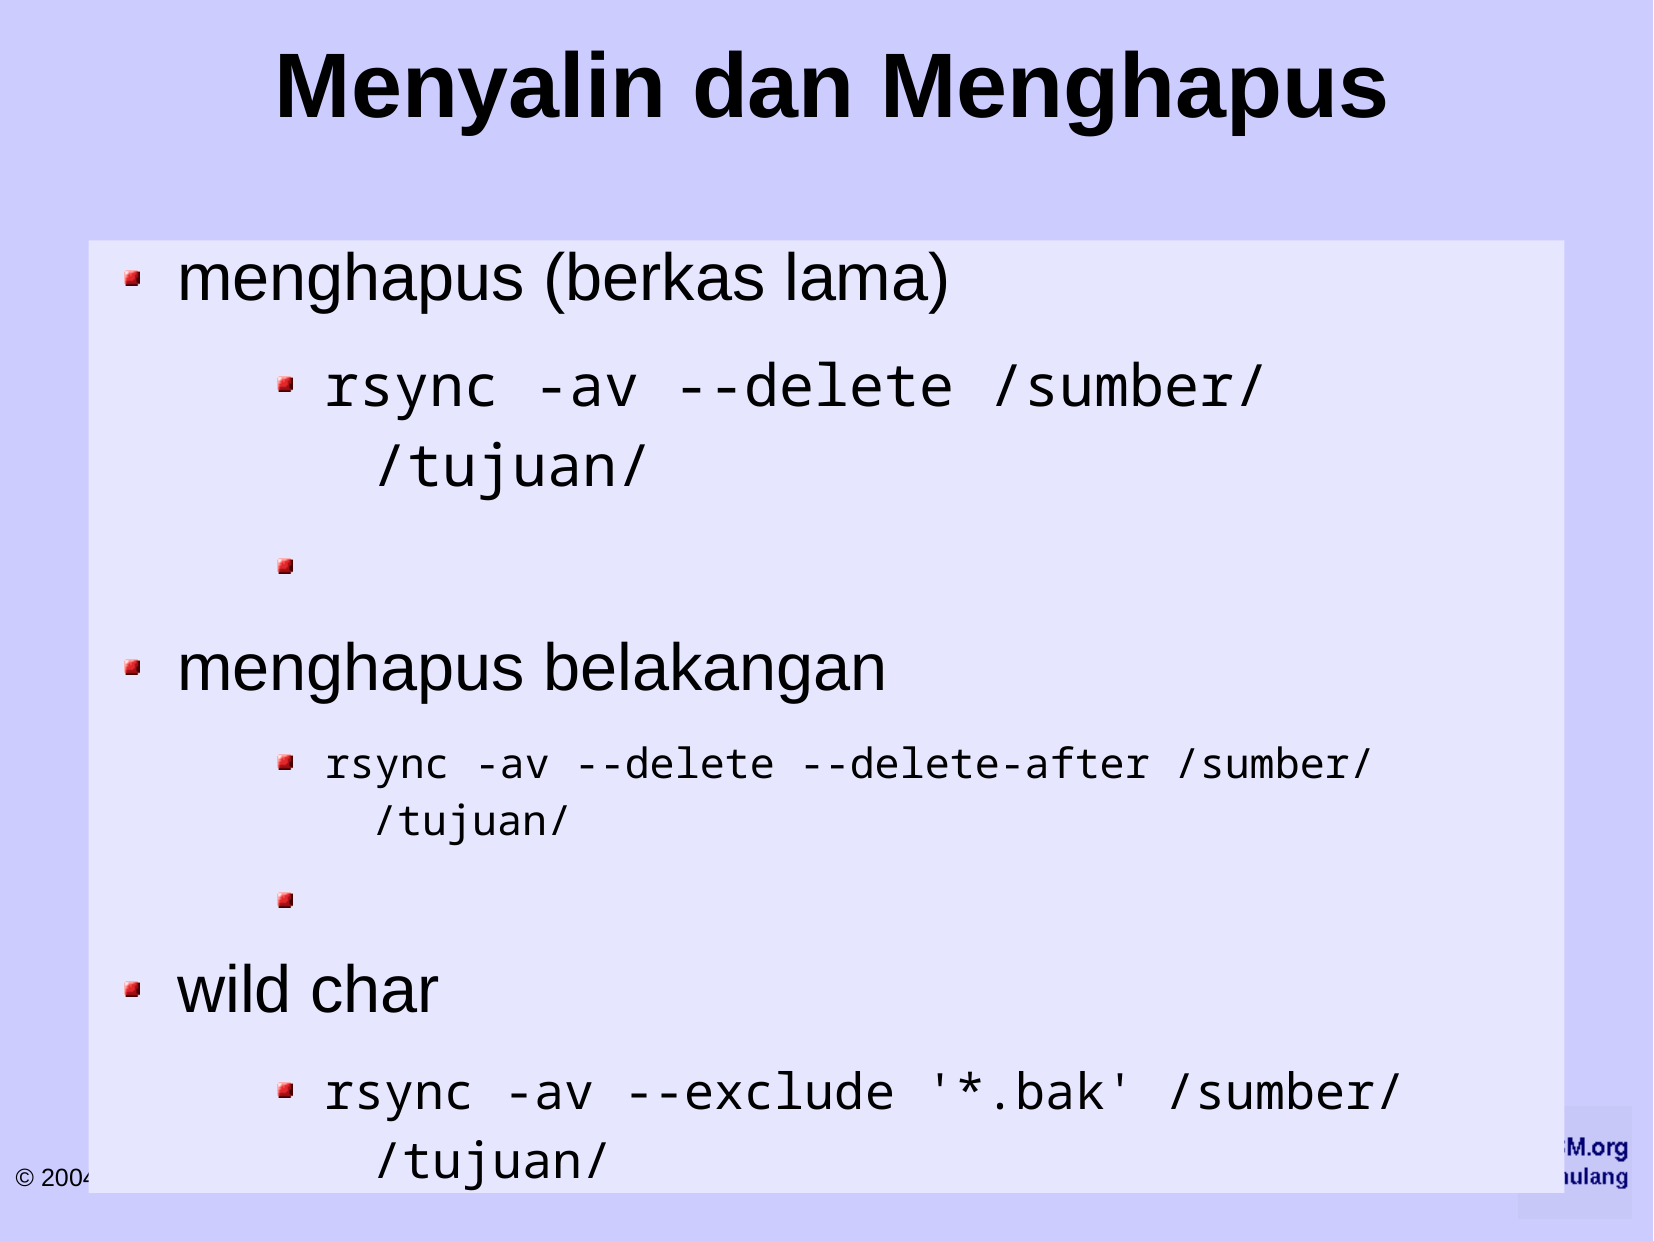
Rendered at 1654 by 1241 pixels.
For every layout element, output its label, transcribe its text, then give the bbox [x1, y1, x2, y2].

title Menyalin dan Menghapus [40, 31, 1625, 142]
list menghapus (berkas lama) rsync -av --delete /sumber/ /tujuan/ menghapus belakangan rsync -av --delete --delete-after /sumber/ /tujuan/ wild char rsync -av --exclude '*.bak' /sumber/ /tujuan/ [88, 240, 1565, 996]
picture [1518, 1106, 1632, 1219]
picture [277, 1082, 293, 1098]
